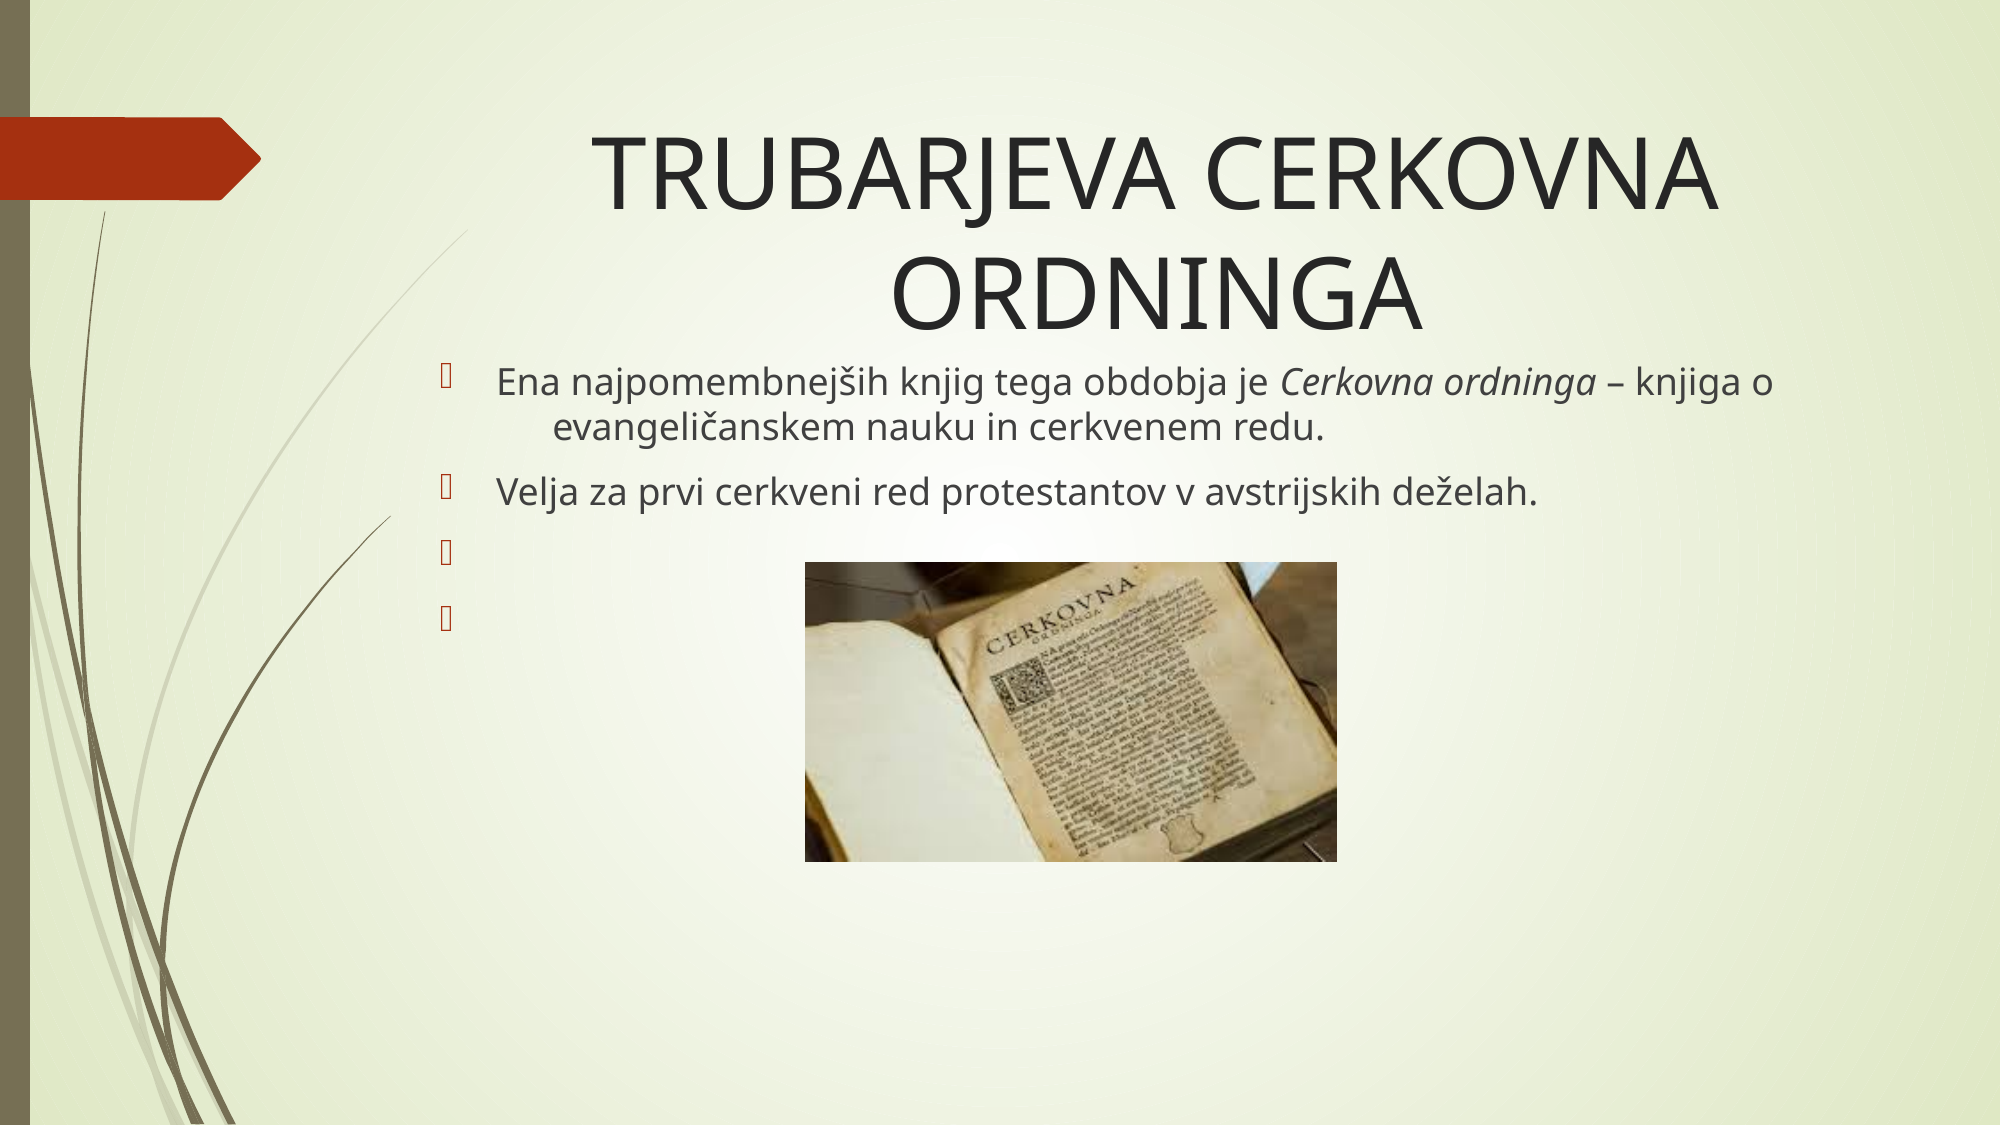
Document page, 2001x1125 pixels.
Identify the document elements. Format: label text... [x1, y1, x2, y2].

picture [805, 562, 1337, 862]
title TRUBARJEVA CERKOVNA ORDNINGA [425, 102, 1888, 313]
list Ena najpomembnejših knjig tega obdobja je Cerkovna ordninga – knjiga o evangeličanskem nauku in cerkvenem redu. Velja za prvi cerkveni red protestantov v avstrijskih deželah. [424, 350, 1888, 970]
